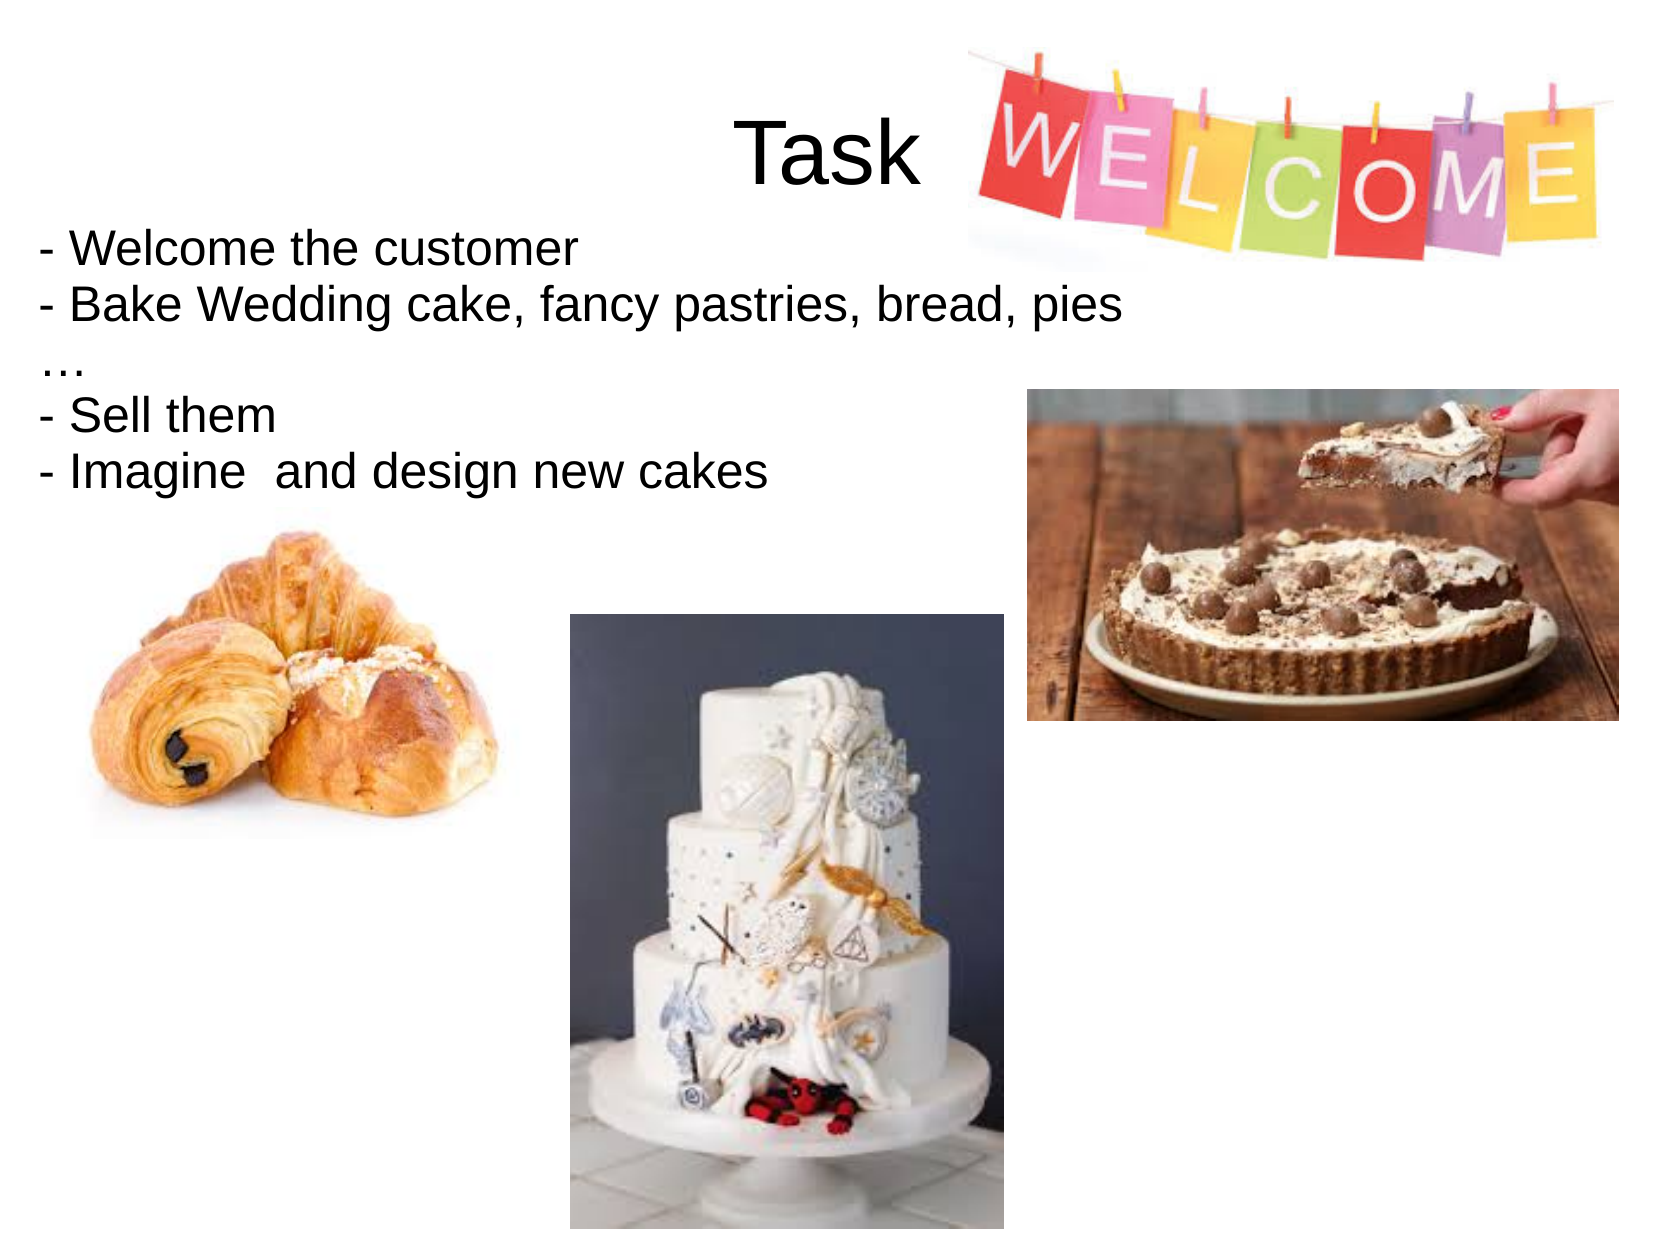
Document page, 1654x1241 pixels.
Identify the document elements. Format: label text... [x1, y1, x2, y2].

picture [570, 614, 1004, 1229]
picture [59, 507, 525, 839]
picture [1027, 389, 1619, 721]
picture [968, 47, 1614, 272]
text_box - Welcome the customer - Bake Wedding cake, fancy pastries, bread, pies … - Sell them - Imagine and design new cakes [23, 212, 1182, 507]
title Task [82, 49, 968, 212]
